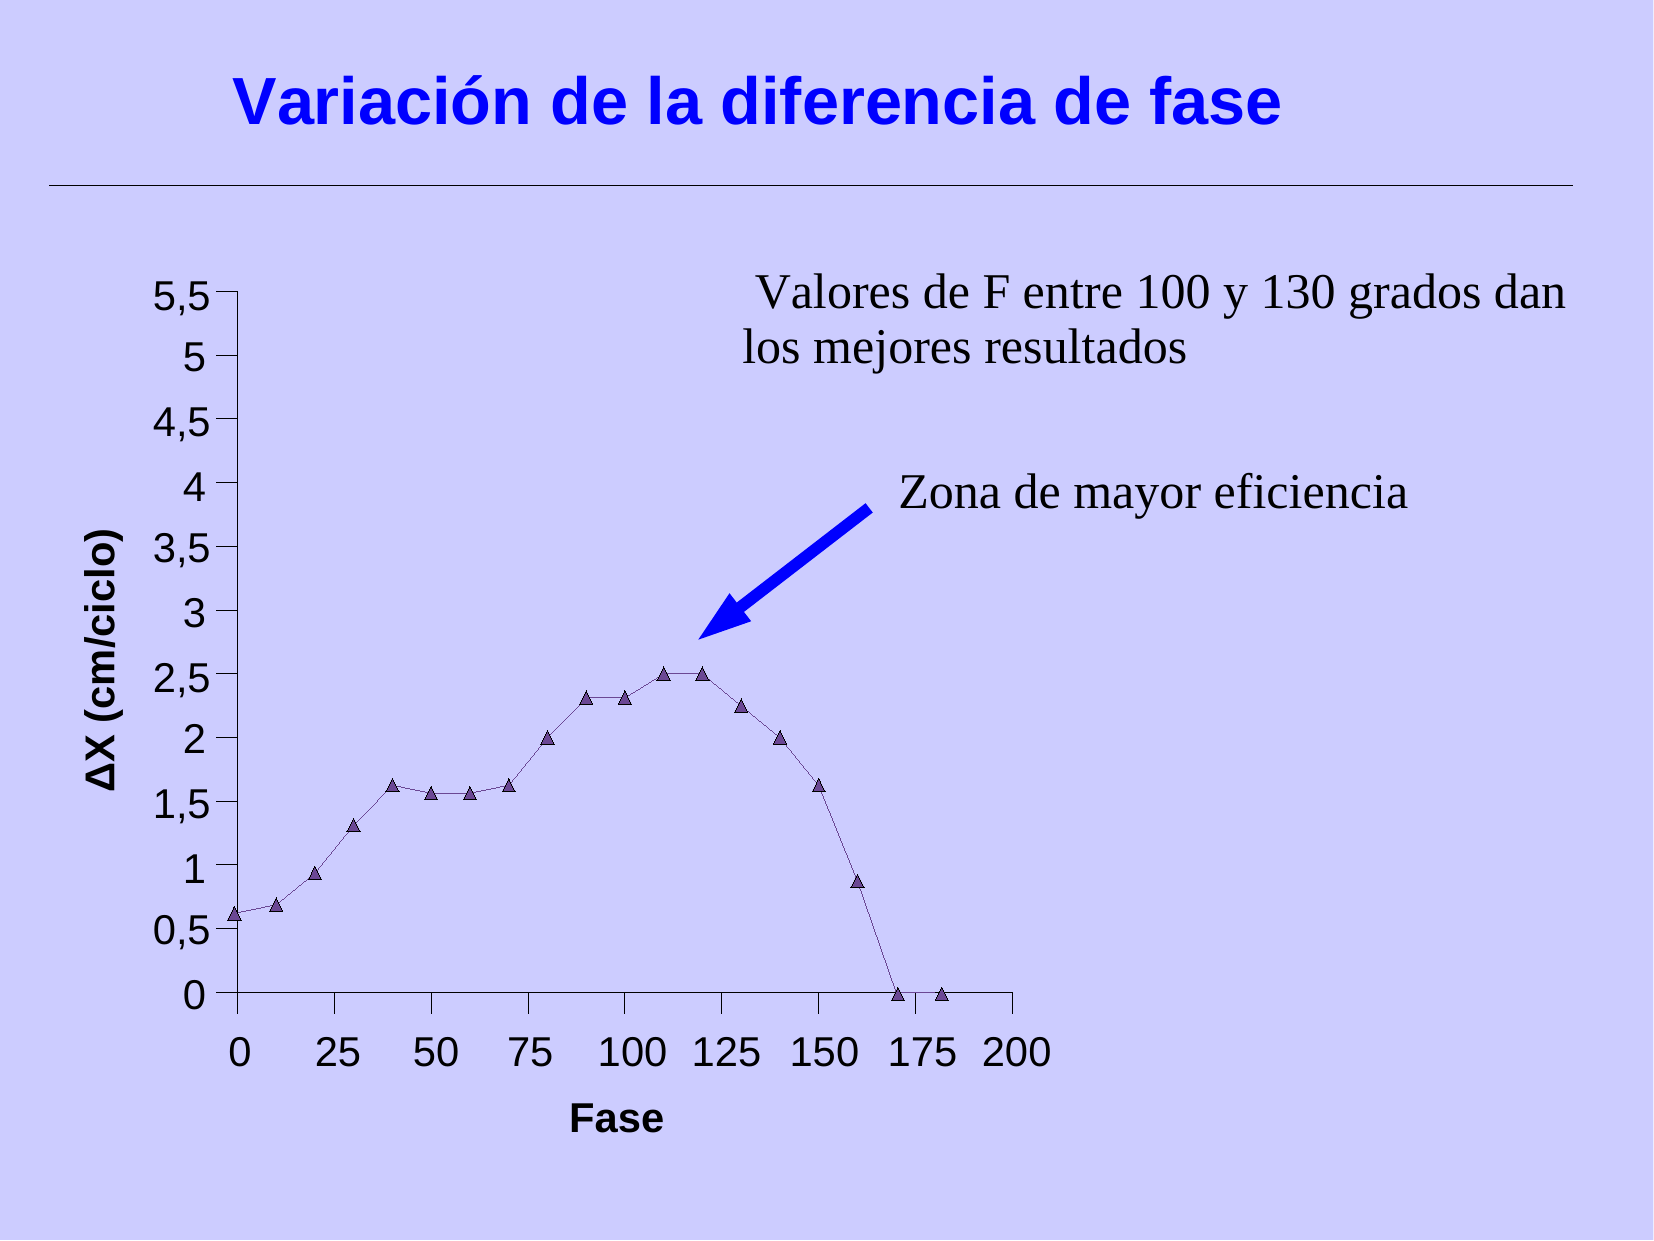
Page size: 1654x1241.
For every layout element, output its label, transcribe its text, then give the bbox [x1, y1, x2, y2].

text_box [618, 690, 632, 705]
text_box 1 [183, 845, 207, 893]
text_box [935, 987, 949, 1001]
text_box 4,5 [152, 398, 212, 446]
text_box Zona de mayor eficiencia [898, 463, 1522, 523]
text_box 0 [183, 971, 207, 1019]
text_box [579, 690, 593, 705]
text_box 3,5 [152, 524, 212, 572]
text_box 0,5 [152, 906, 212, 954]
text_box 125 [691, 1029, 762, 1076]
text_box Fase [569, 1094, 704, 1147]
text_box [269, 897, 283, 912]
text_box [656, 666, 671, 681]
text_box 3 [183, 589, 207, 637]
text_box 150 [789, 1029, 860, 1076]
text_box 175 [887, 1029, 958, 1076]
text_box [734, 698, 748, 713]
text_box [308, 866, 322, 880]
text_box 5,5 [152, 272, 212, 319]
text_box Valores de F entre 100 y 130 grados dan los mejores resultados [742, 263, 1607, 381]
text_box 200 [981, 1029, 1052, 1076]
title Variación de la diferencia de fase [120, 0, 1396, 185]
text_box 0 [228, 1029, 252, 1076]
text_box [463, 786, 477, 800]
text_box 1,5 [152, 780, 212, 828]
text_box [891, 987, 905, 1001]
text_box ΔX (cm/ciclo) [76, 492, 128, 793]
text_box 5 [183, 333, 207, 381]
text_box [502, 778, 516, 792]
text_box [773, 730, 787, 745]
text_box [812, 778, 826, 792]
text_box [227, 906, 242, 921]
text_box 25 [314, 1029, 362, 1076]
text_box 4 [183, 463, 207, 511]
text_box [540, 730, 555, 745]
text_box 75 [507, 1029, 554, 1076]
text_box [346, 818, 361, 832]
text_box 2 [183, 715, 207, 763]
text_box 50 [412, 1029, 460, 1076]
text_box [850, 874, 865, 888]
text_box 100 [597, 1029, 668, 1076]
title Variación de la diferencia de fase [120, 186, 1396, 191]
text_box [695, 666, 710, 681]
text_box [424, 786, 438, 800]
text_box 2,5 [152, 654, 212, 702]
text_box [385, 778, 400, 792]
